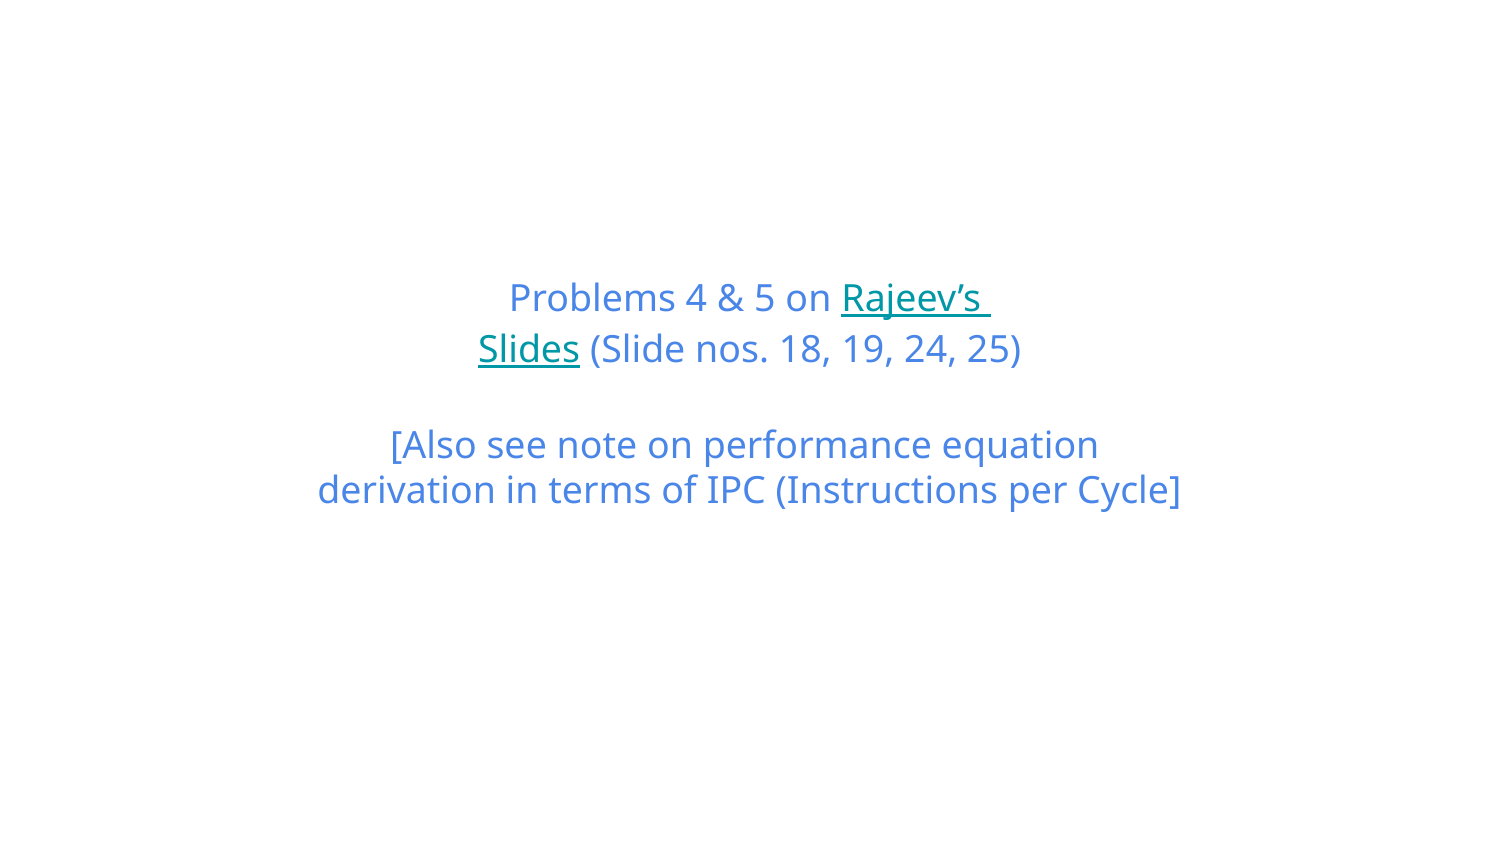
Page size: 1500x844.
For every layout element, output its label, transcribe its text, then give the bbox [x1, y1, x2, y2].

text_box Problems 4 & 5 on Rajeev’s Slides (Slide nos. 18, 19, 24, 25) [Also see note on performance equation derivation in terms of IPC (Instructions per Cycle] [151, 258, 1349, 474]
